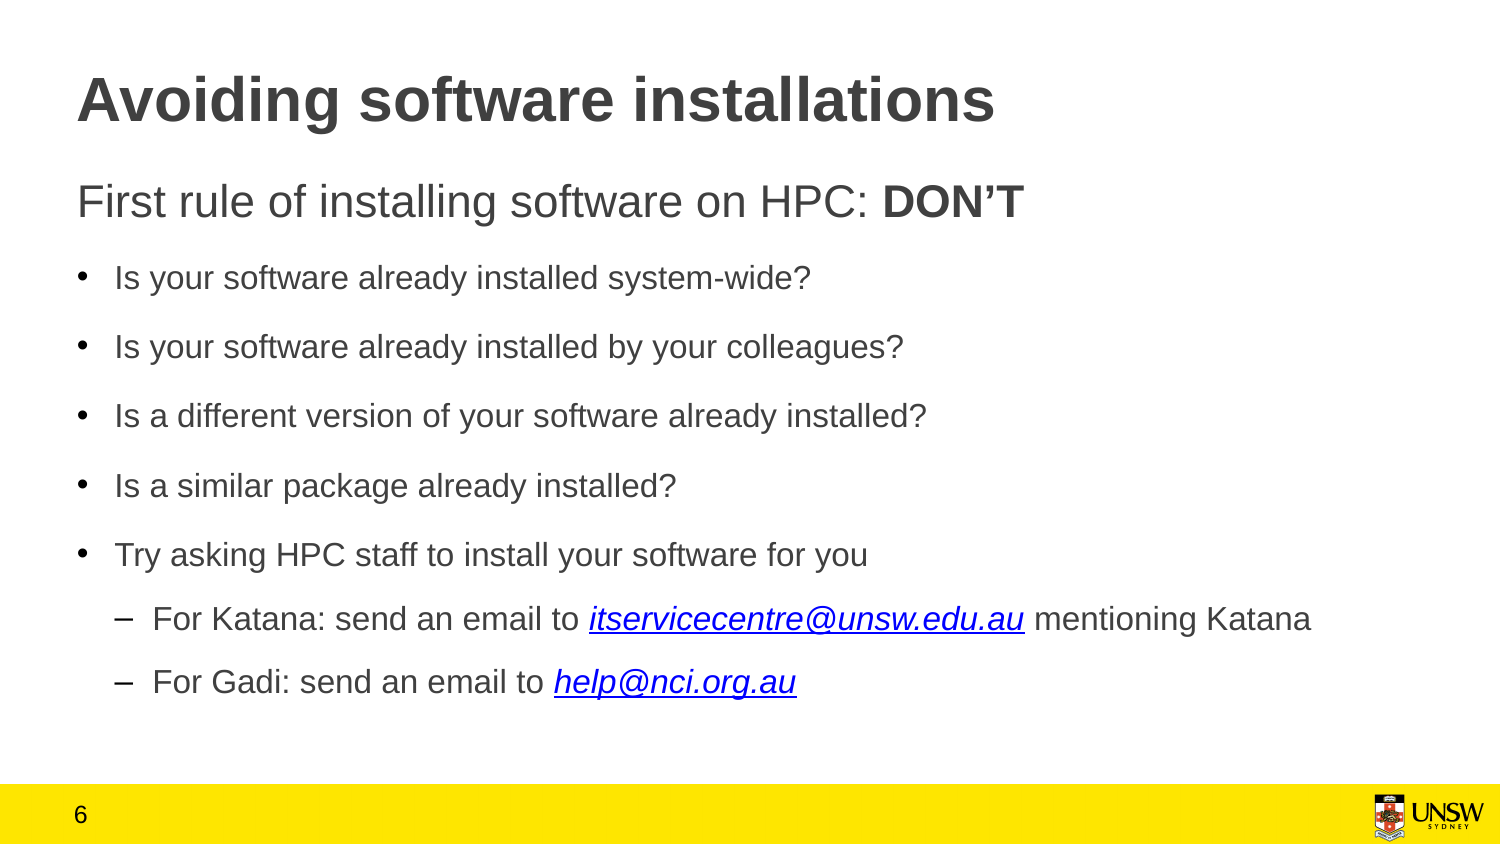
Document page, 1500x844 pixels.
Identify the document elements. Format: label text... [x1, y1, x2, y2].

picture [0, 784, 1500, 844]
title Avoiding software installations [76, 59, 1427, 136]
text_box <number> [59, 791, 219, 839]
list First rule of installing software on HPC: DON’T Is your software already installed system-wide? Is your software already installed by your colleagues? Is a different version of your software already installed? Is a similar package already installed? Try asking HPC staff to install your software for you For Katana: send an email to itservicecentre@unsw.edu.au mentioning Katana For Gadi: send an email to help@nci.org.au [76, 171, 1424, 762]
